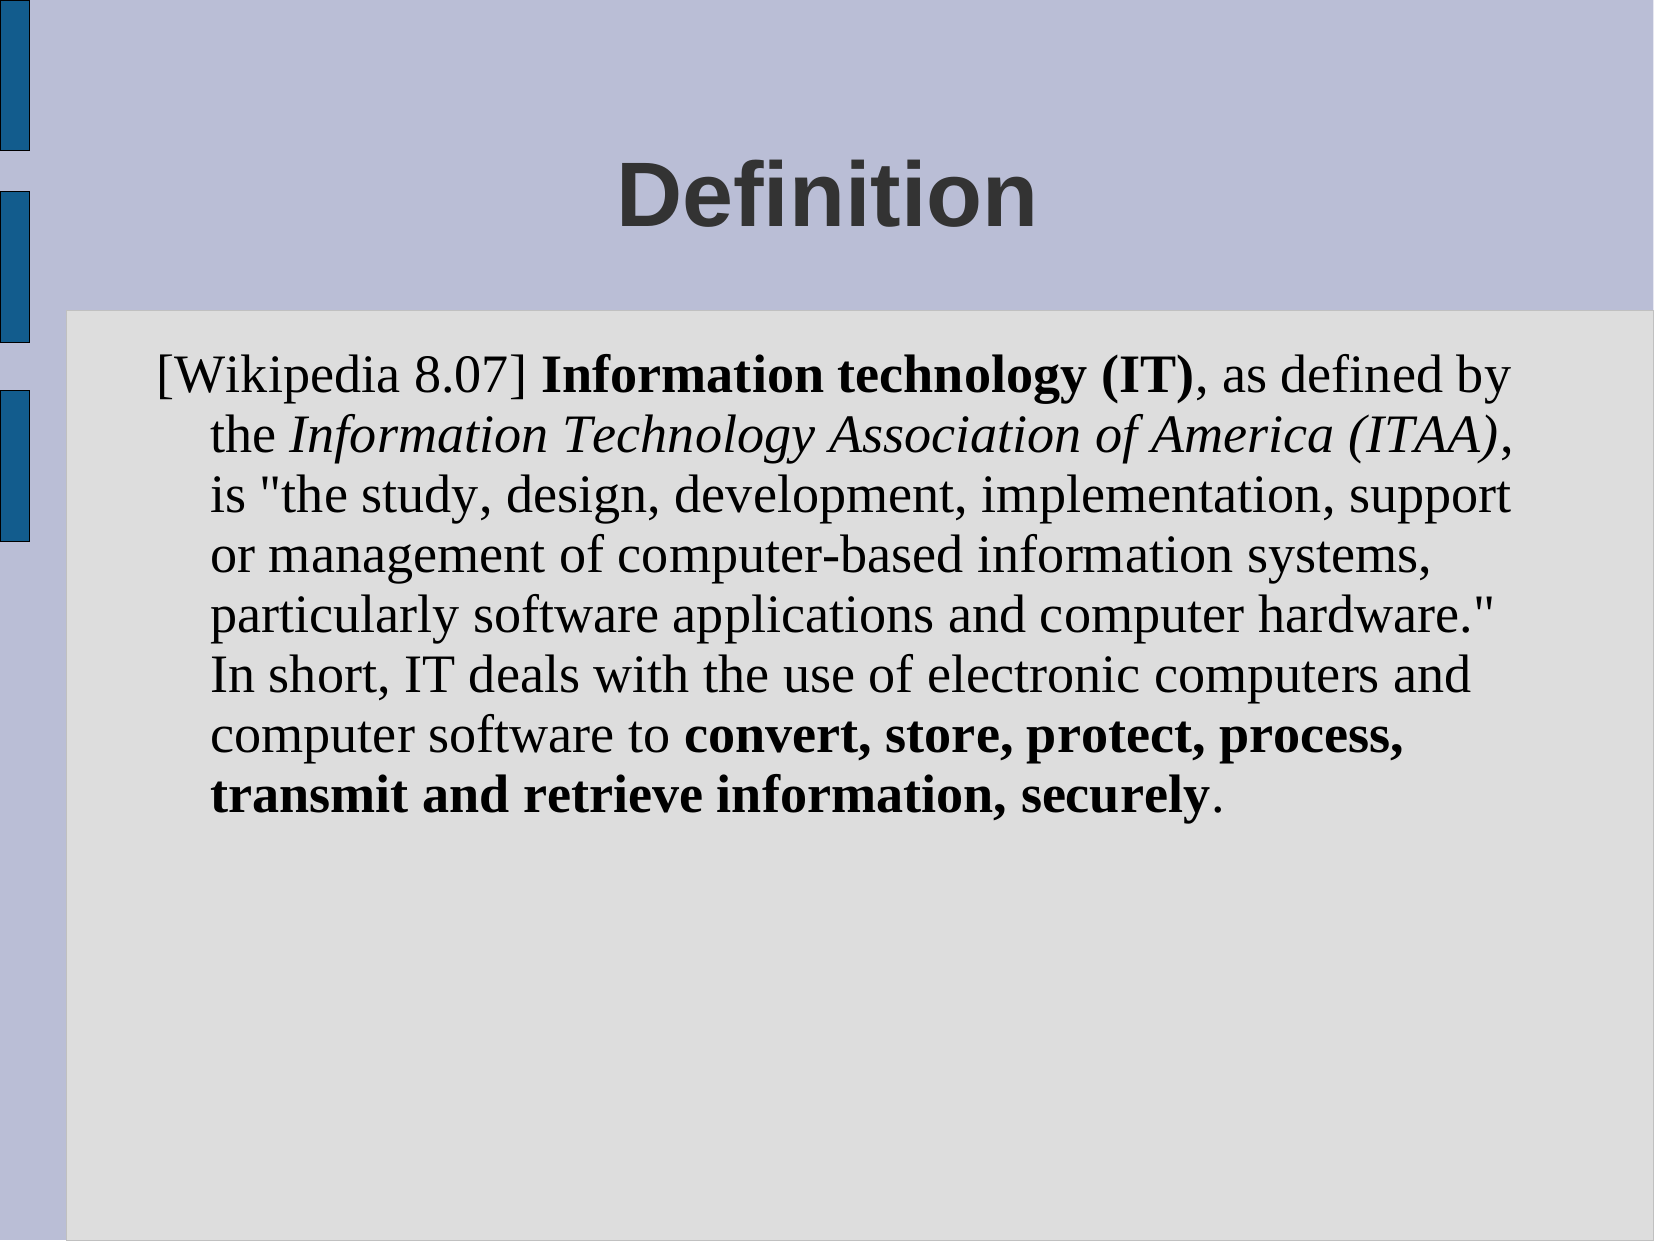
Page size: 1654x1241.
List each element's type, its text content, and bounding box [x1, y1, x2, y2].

title Definition [121, 98, 1534, 291]
list [Wikipedia 8.07] Information technology (IT), as defined by the Information Technology Association of America (ITAA), is "the study, design, development, implementation, support or management of computer-based information systems, particularly software applications and computer hardware." In short, IT deals with the use of electronic computers and computer software to convert, store, protect, process, transmit and retrieve information, securely. [121, 344, 1534, 1112]
